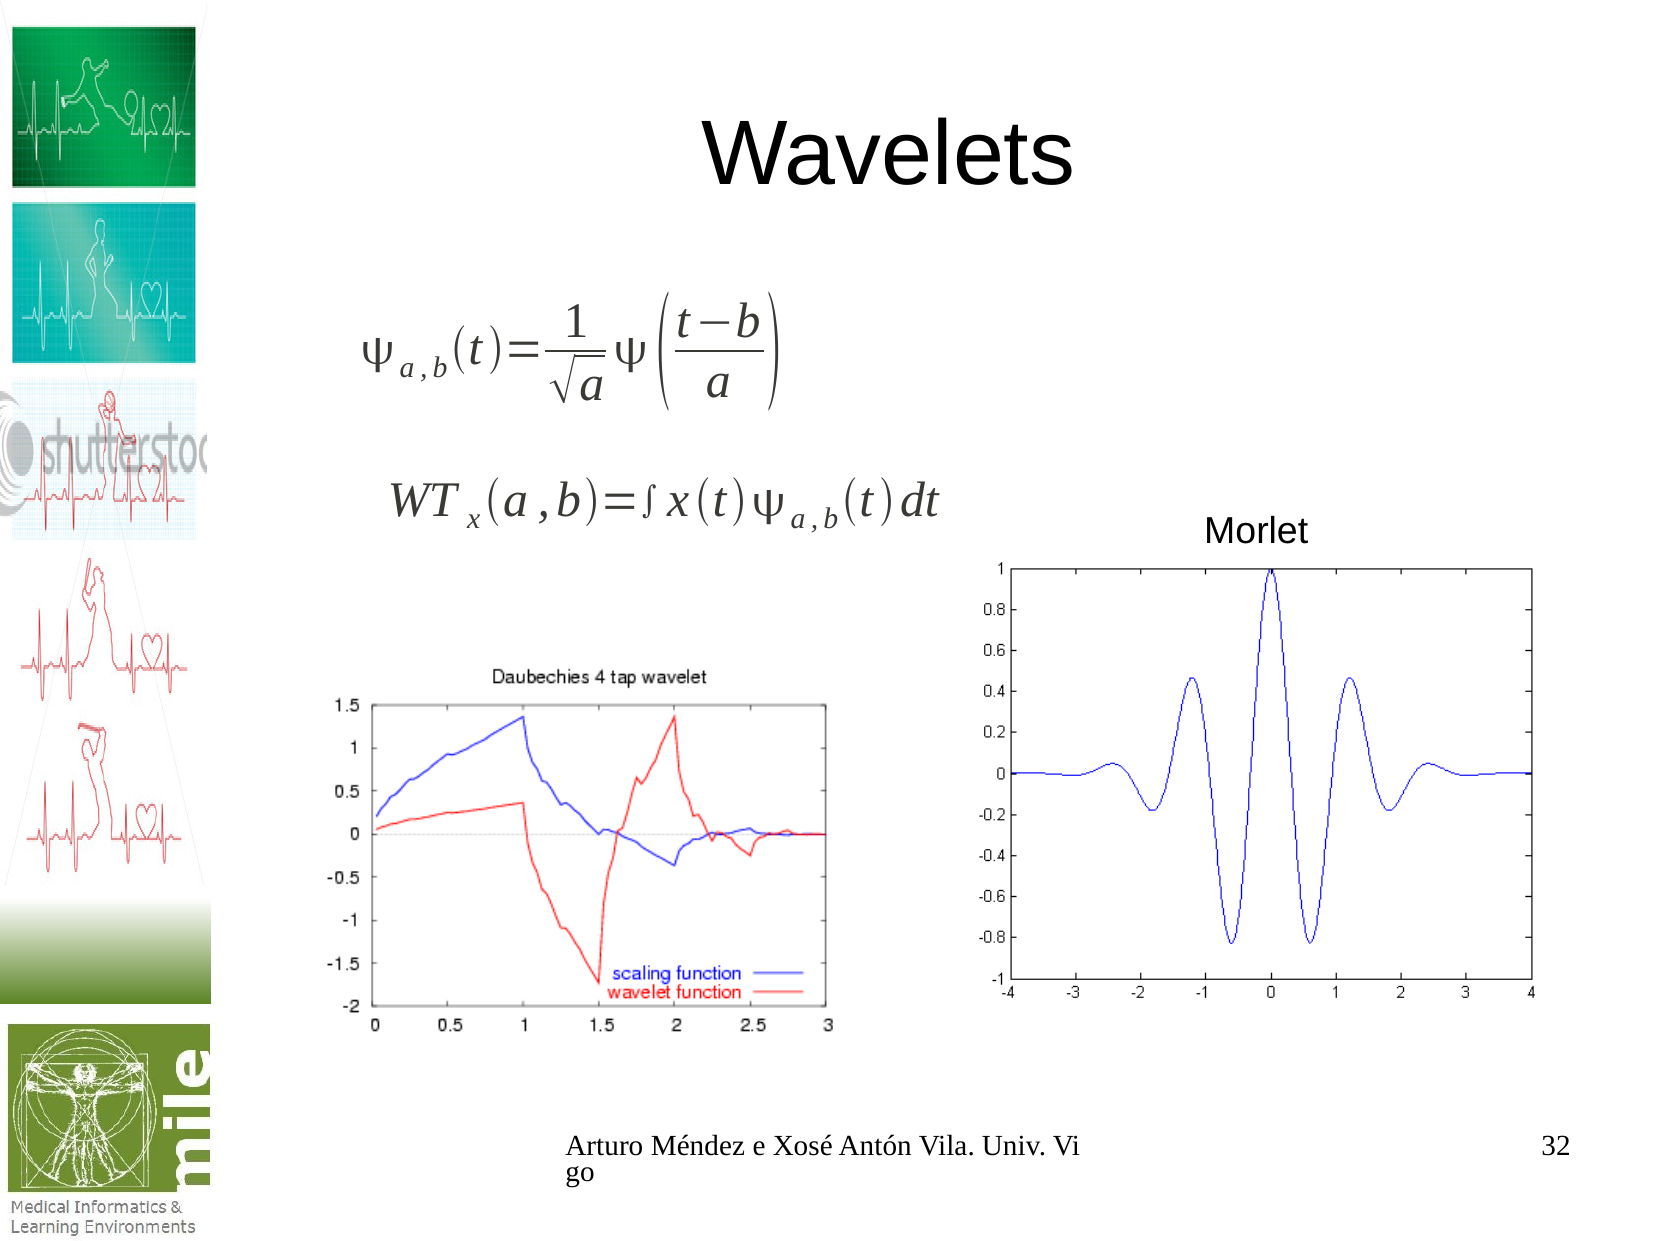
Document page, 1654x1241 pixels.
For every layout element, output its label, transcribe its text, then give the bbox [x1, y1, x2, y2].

picture [923, 530, 1595, 1034]
picture [0, 1008, 228, 1241]
picture [0, 0, 207, 886]
title Wavelets [206, 56, 1571, 250]
picture [295, 649, 858, 1044]
chart [354, 287, 789, 414]
chart [381, 472, 945, 535]
text_box Morlet [1189, 501, 1323, 585]
